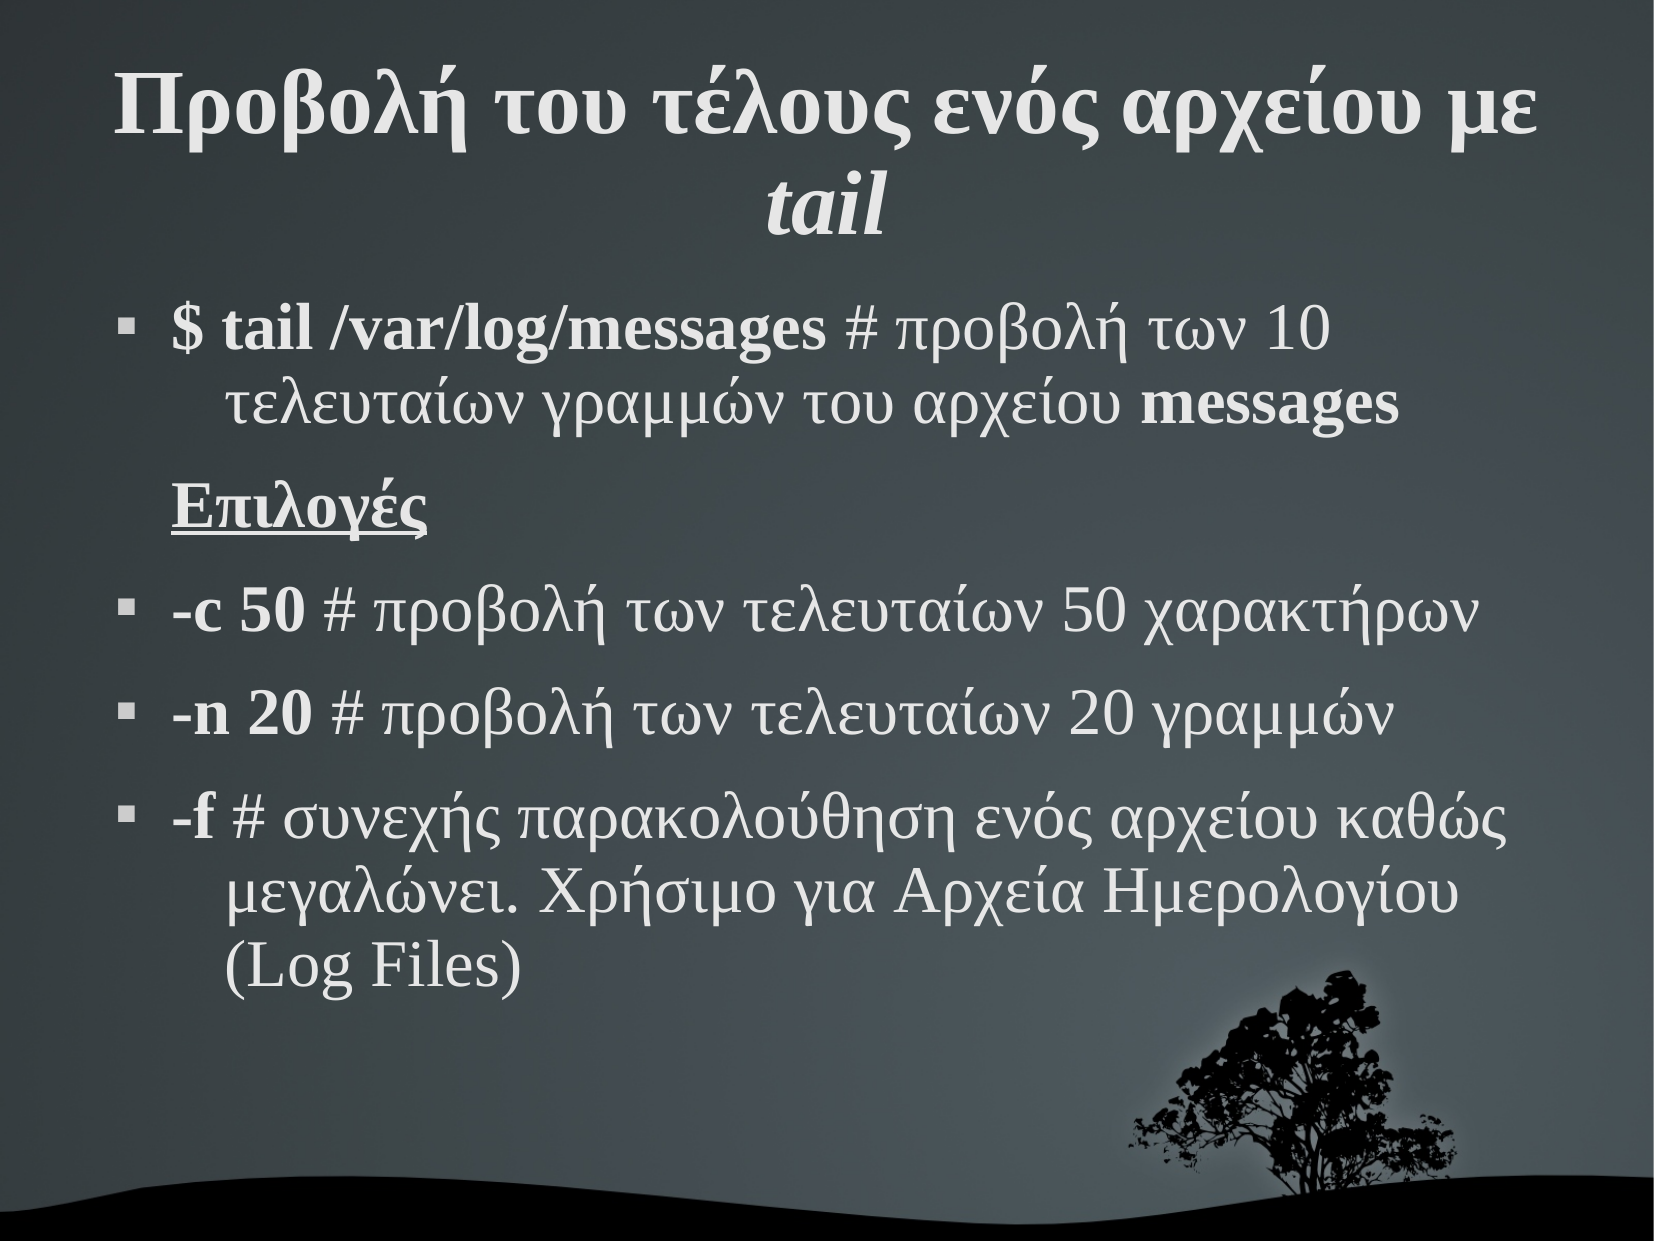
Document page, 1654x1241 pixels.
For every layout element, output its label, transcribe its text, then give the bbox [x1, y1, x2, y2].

title Προβολή του τέλους ενός αρχείου με tail [82, 33, 1571, 273]
picture [0, 0, 1654, 1241]
list $ tail /var/log/messages # προβολή των 10 τελευταίων γραμμών του αρχείου messages Επιλογές -c 50 # προβολή των τελευταίων 50 χαρακτήρων -n 20 # προβολή των τελευταίων 20 γραμμών -f # συνεχής παρακολούθηση ενός αρχείου καθώς μεγαλώνει. Χρήσιμο για Αρχεία Ημερολογίου (Log Files) [82, 290, 1571, 1109]
